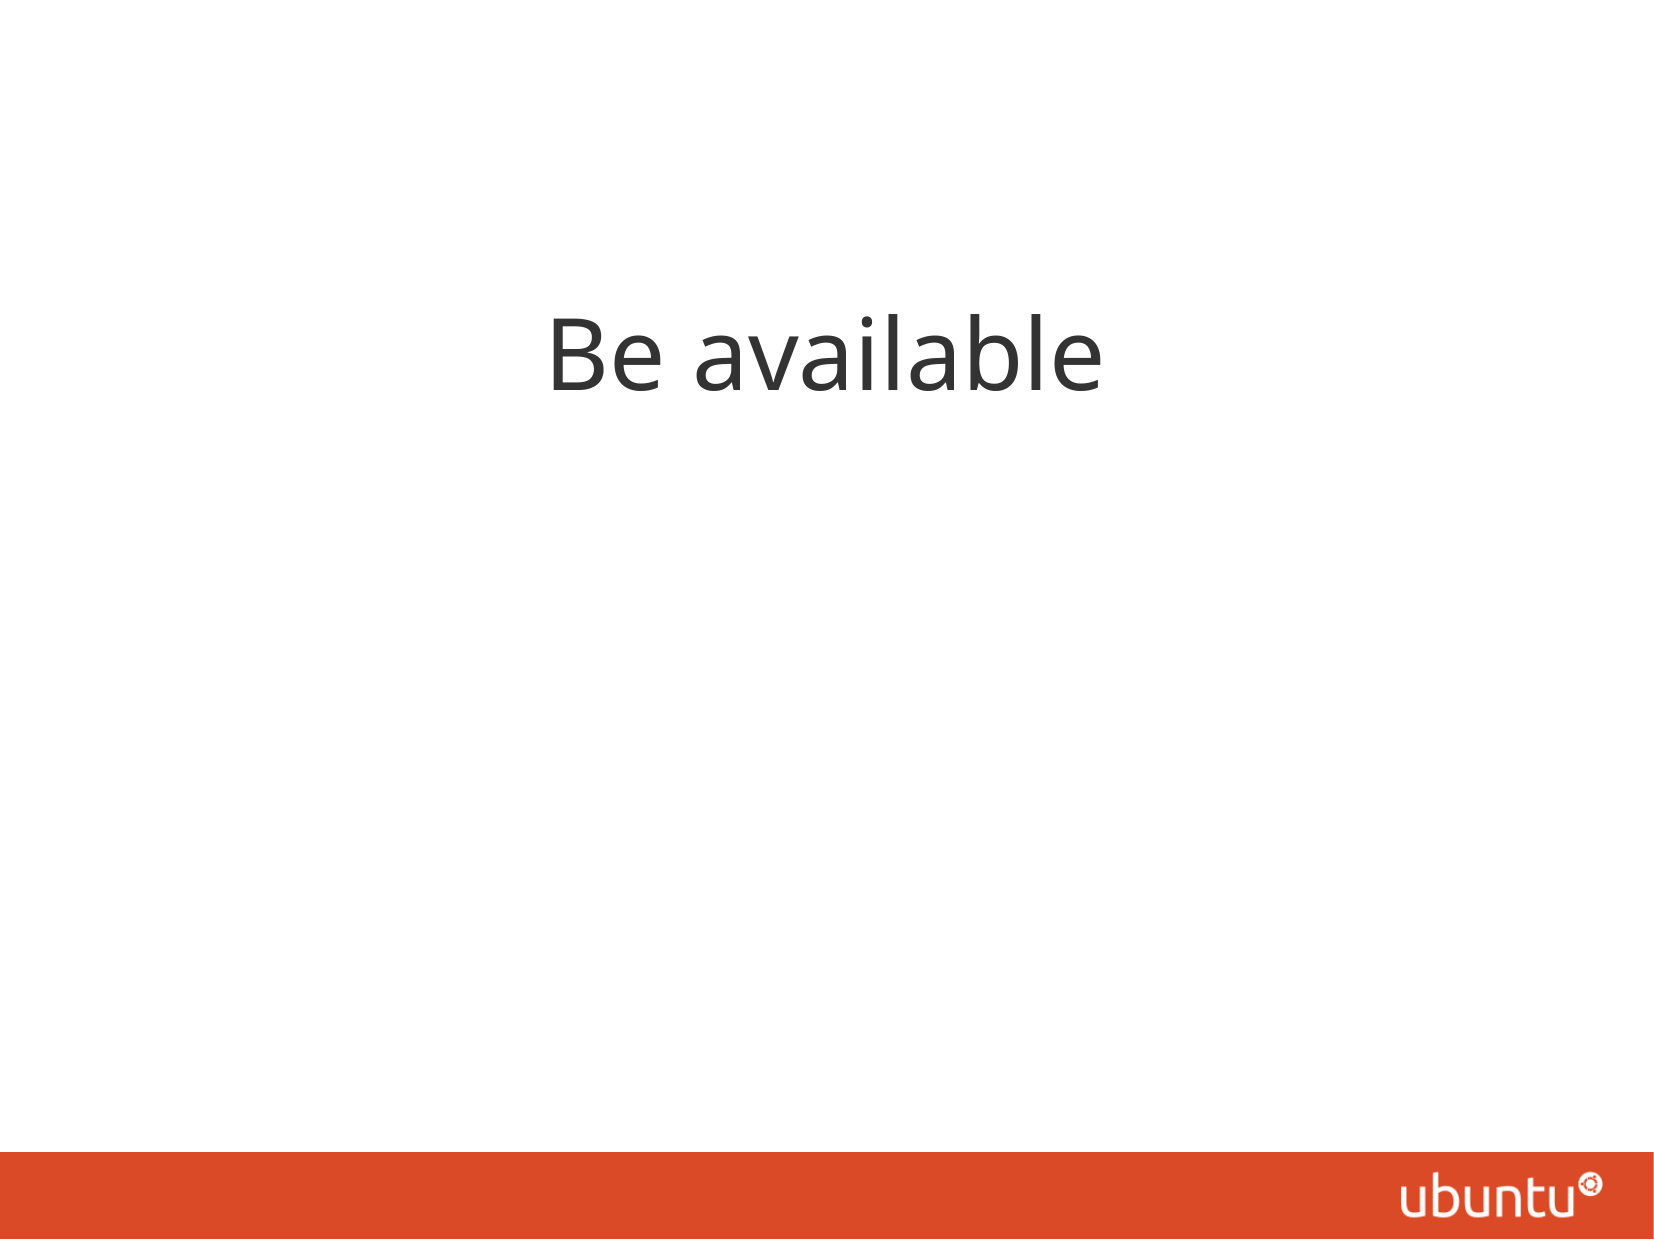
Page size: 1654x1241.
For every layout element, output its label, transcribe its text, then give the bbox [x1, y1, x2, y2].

picture [0, 1152, 1654, 1239]
title Be available [56, 121, 1596, 596]
